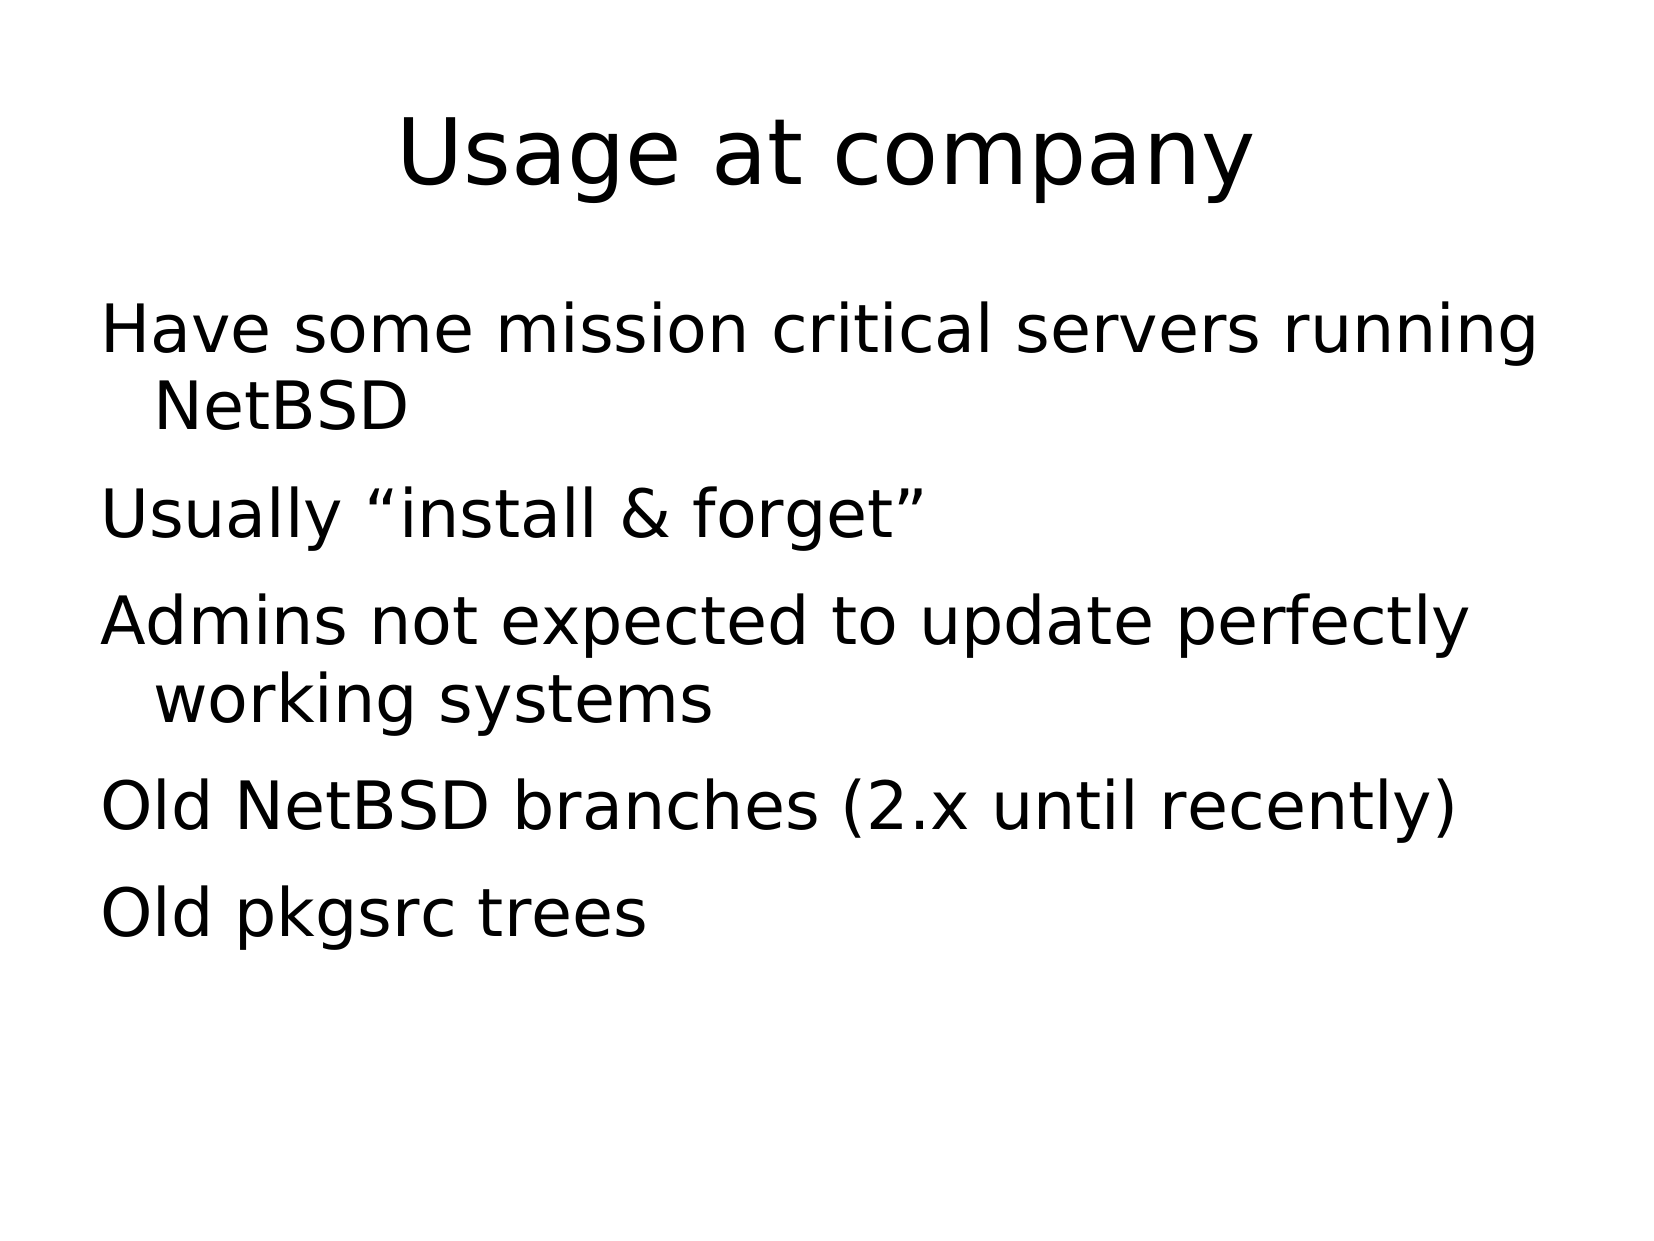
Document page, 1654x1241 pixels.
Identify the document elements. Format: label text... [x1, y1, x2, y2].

title Usage at company [82, 56, 1571, 250]
list Have some mission critical servers running NetBSD Usually “install & forget” Admins not expected to update perfectly working systems Old NetBSD branches (2.x until recently) Old pkgsrc trees [82, 290, 1571, 1094]
